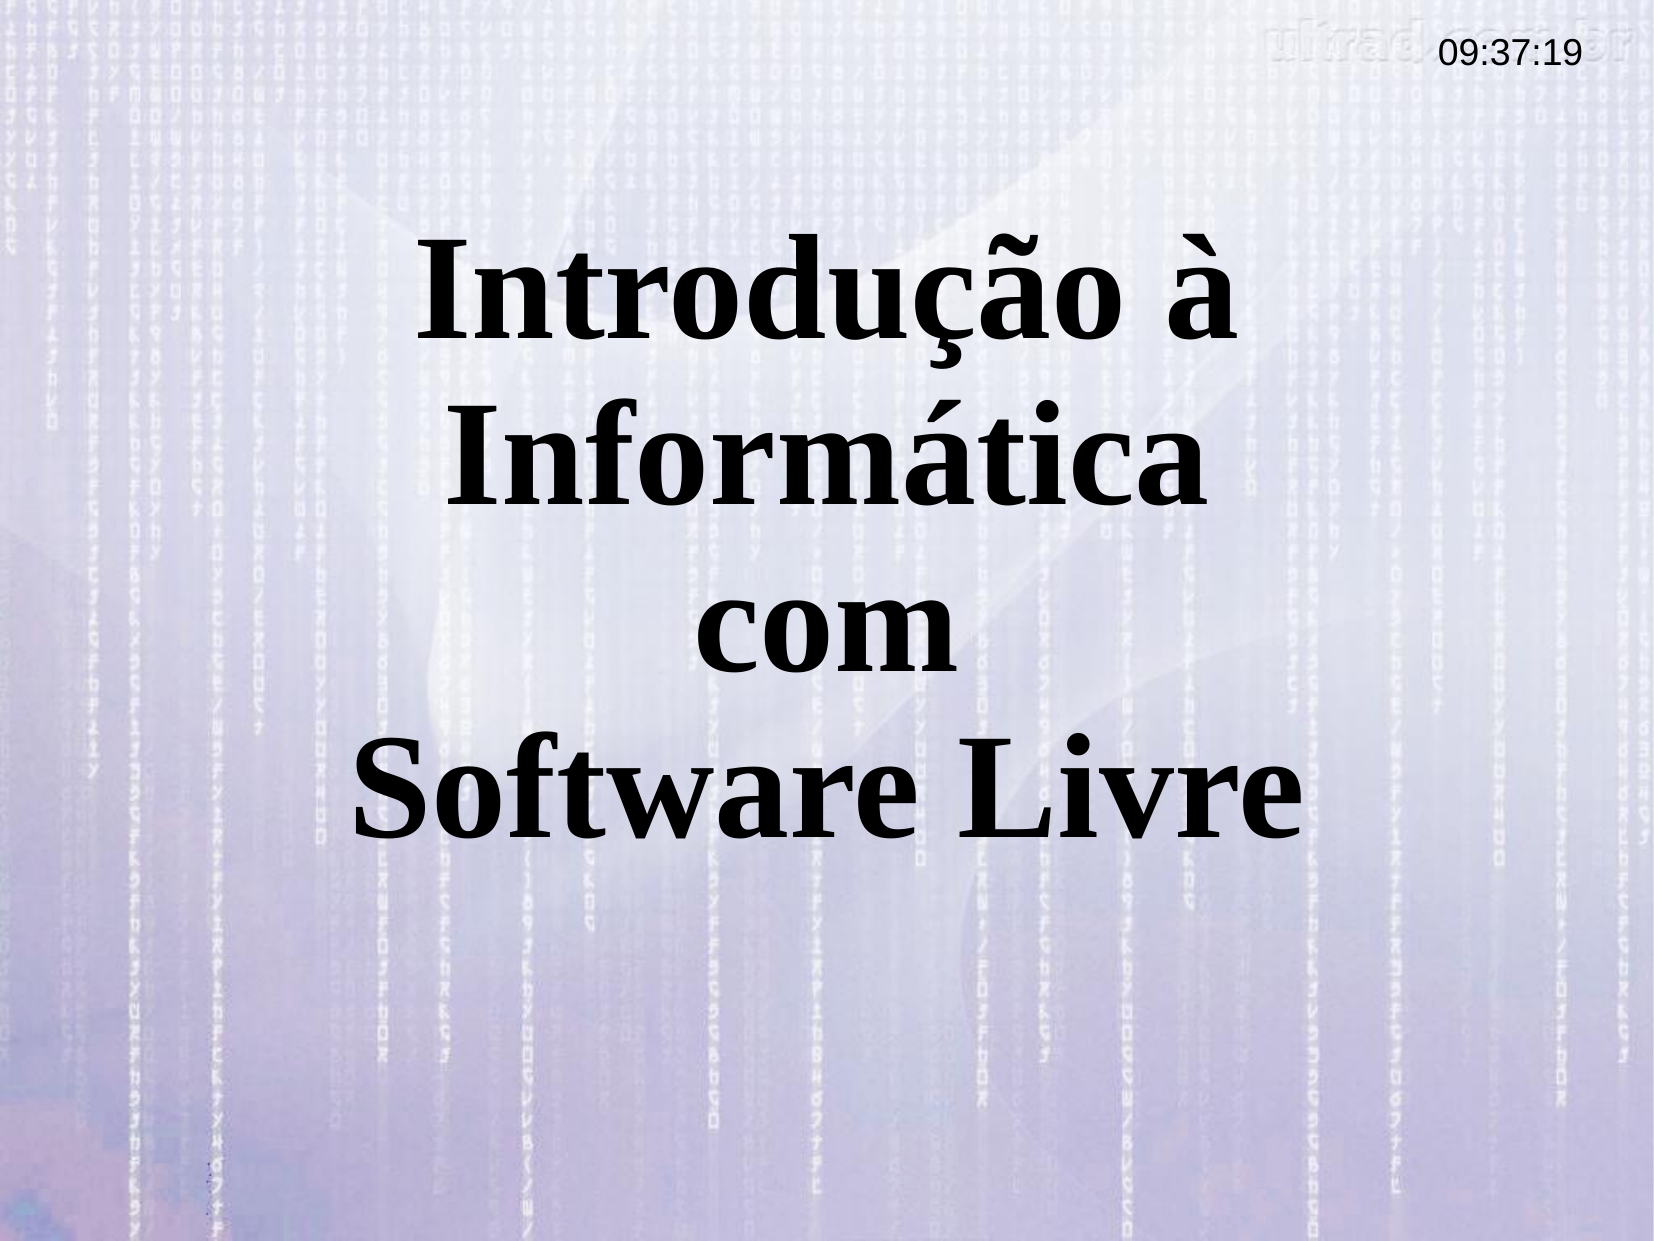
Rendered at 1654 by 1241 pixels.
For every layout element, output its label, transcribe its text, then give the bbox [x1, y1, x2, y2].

text_box 10:08:43 [1423, 23, 1631, 94]
picture [0, 0, 1654, 1241]
text_box Introdução à Informática com Software Livre [29, 59, 1625, 1099]
